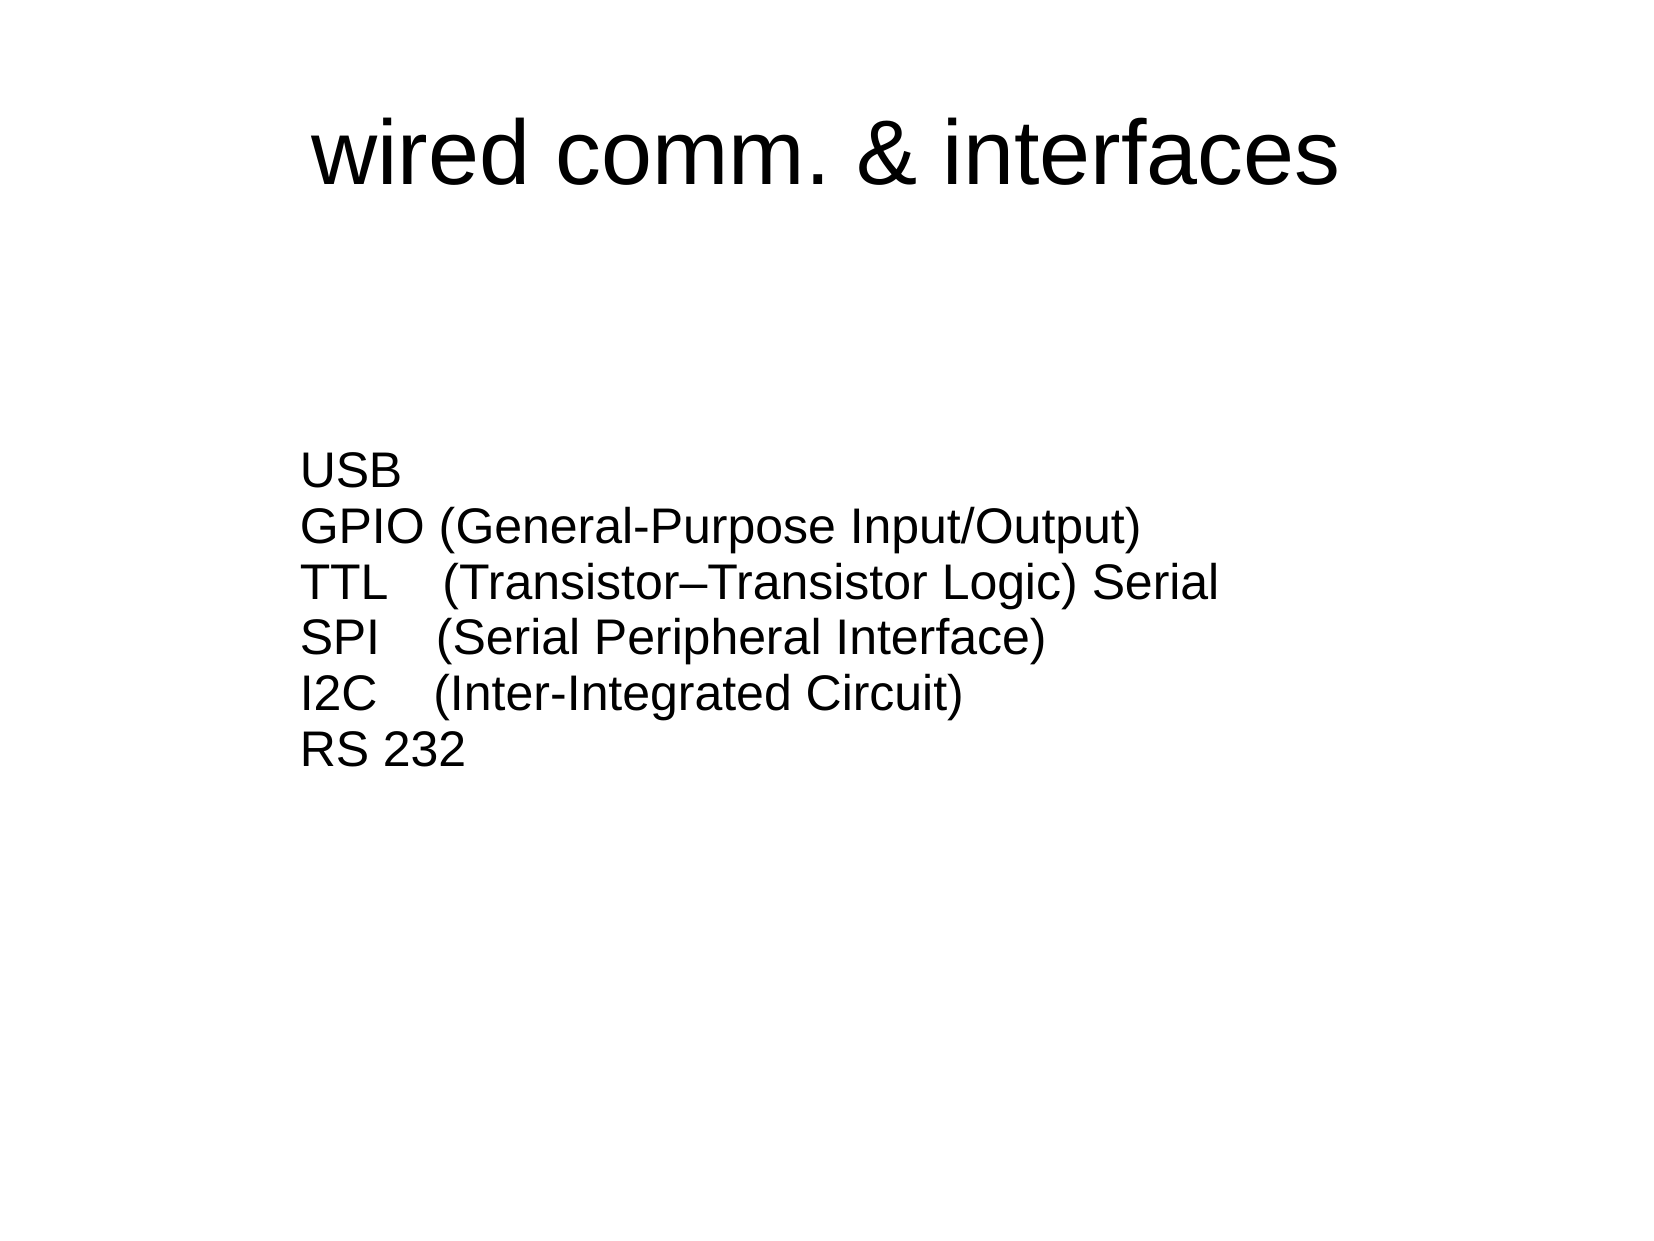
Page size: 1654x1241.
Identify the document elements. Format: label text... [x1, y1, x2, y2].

text_box USB GPIO (General-Purpose Input/Output) TTL (Transistor–Transistor Logic) Serial SPI (Serial Peripheral Interface) I2C (Inter-Integrated Circuit) RS 232 [285, 435, 1441, 830]
title wired comm. & interfaces [82, 49, 1571, 257]
